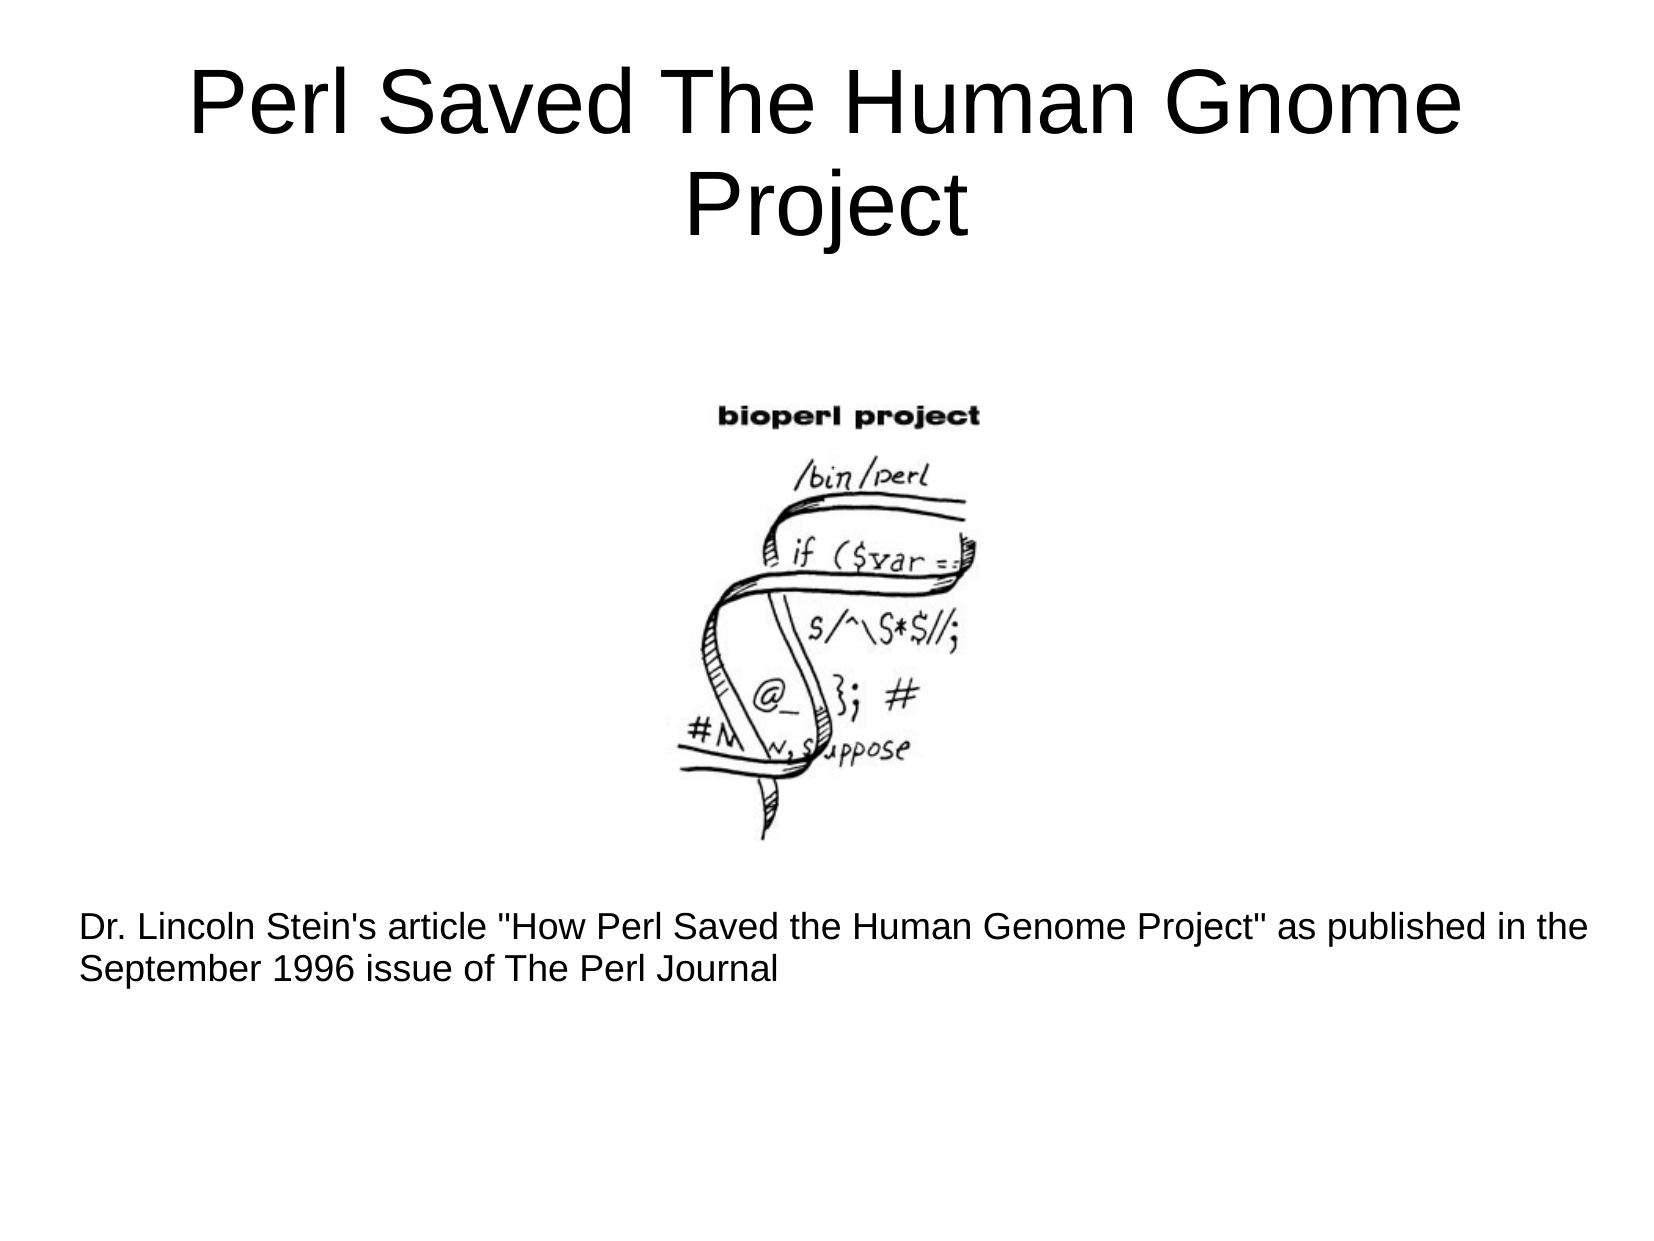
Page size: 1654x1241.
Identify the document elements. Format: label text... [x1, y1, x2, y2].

picture [666, 392, 1002, 853]
title Perl Saved The Human Gnome Project [82, 49, 1571, 257]
text_box Dr. Lincoln Stein's article "How Perl Saved the Human Genome Project" as published in the September 1996 issue of The Perl Journal [63, 897, 1605, 997]
